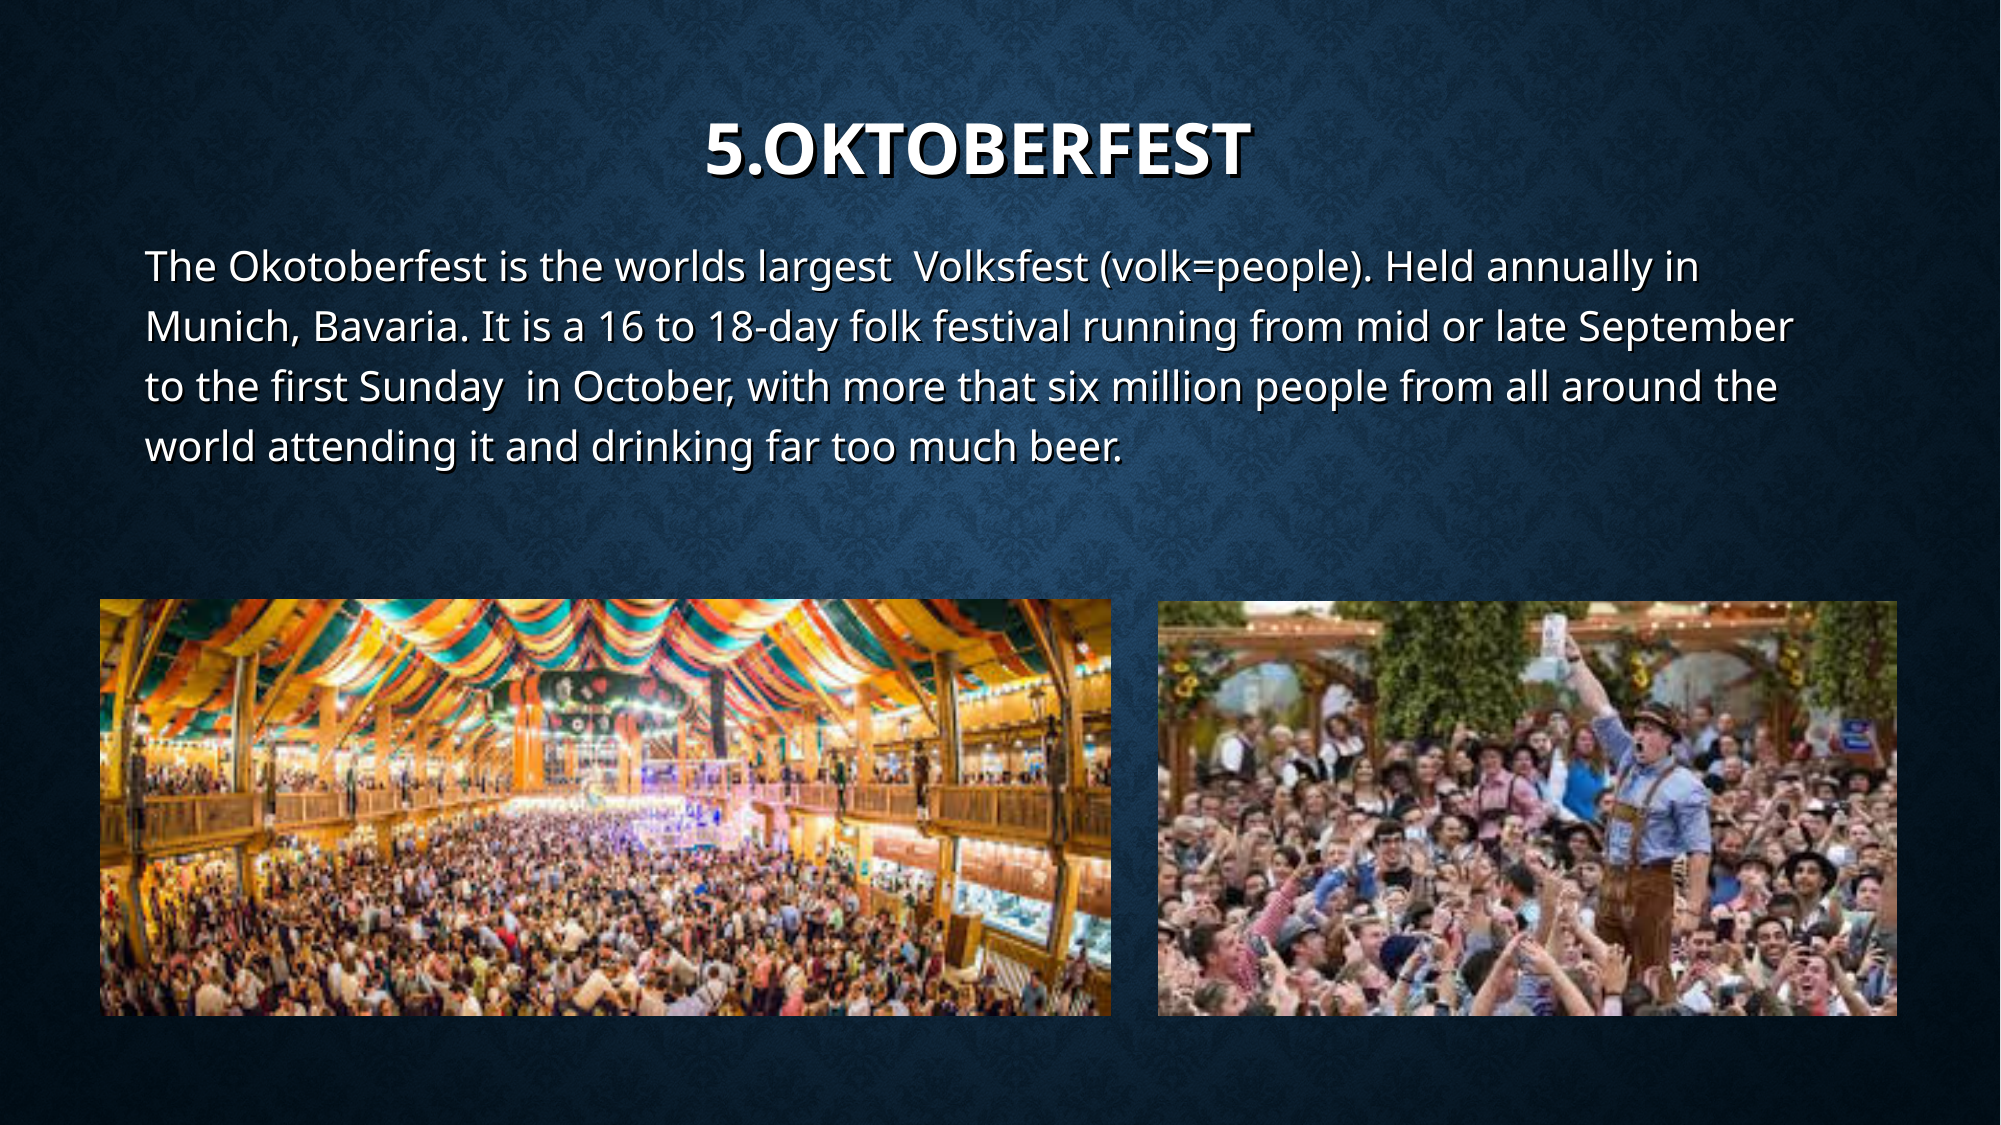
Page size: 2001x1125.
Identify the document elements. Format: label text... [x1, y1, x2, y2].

picture [1158, 601, 1897, 1016]
list The Okotoberfest is the worlds largest Volksfest (volk=people). Held annually in Munich, Bavaria. It is a 16 to 18-day folk festival running from mid or late September to the first Sunday in October, with more that six million people from all around the world attending it and drinking far too much beer. [129, 222, 1828, 829]
picture [100, 599, 1111, 1016]
title 5.oktoberfest [129, 42, 1828, 222]
